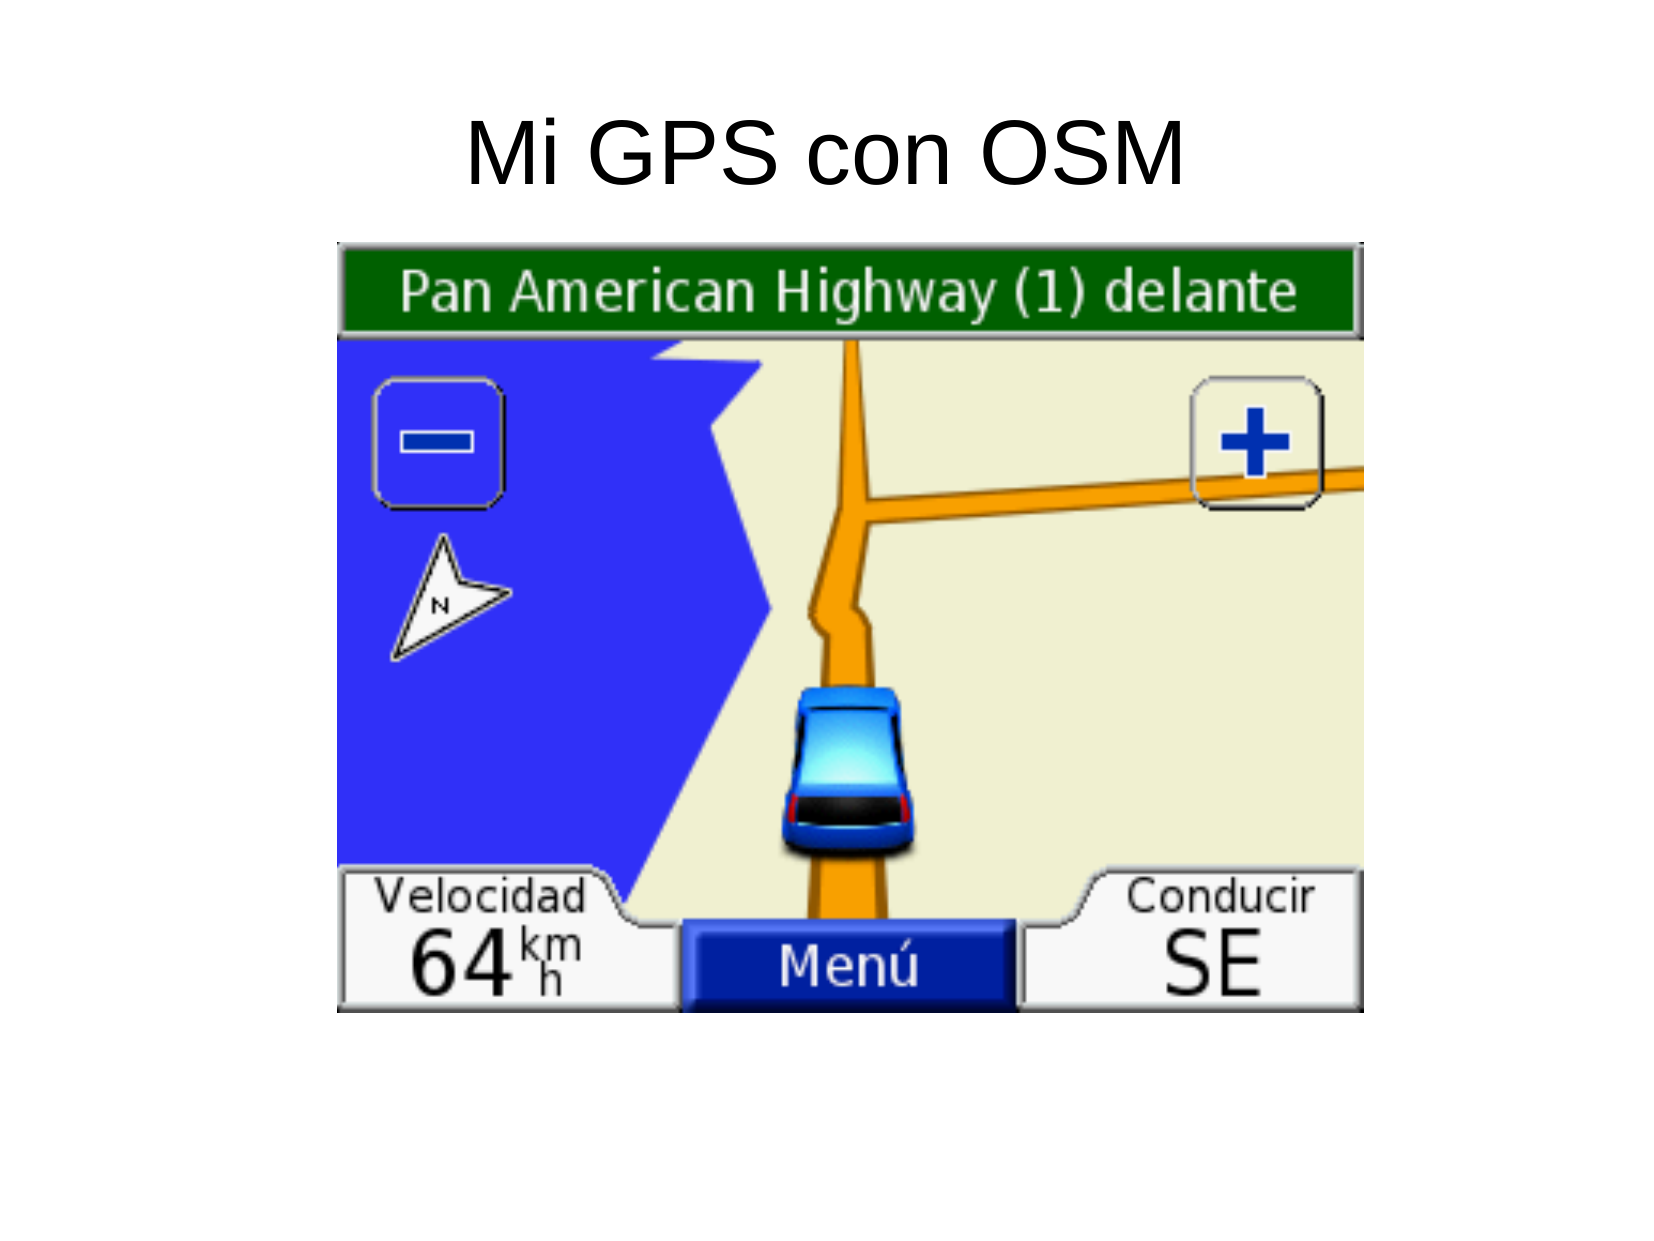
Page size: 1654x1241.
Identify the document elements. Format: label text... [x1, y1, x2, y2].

title Mi GPS con OSM [82, 49, 1571, 257]
picture [337, 257, 1364, 1013]
